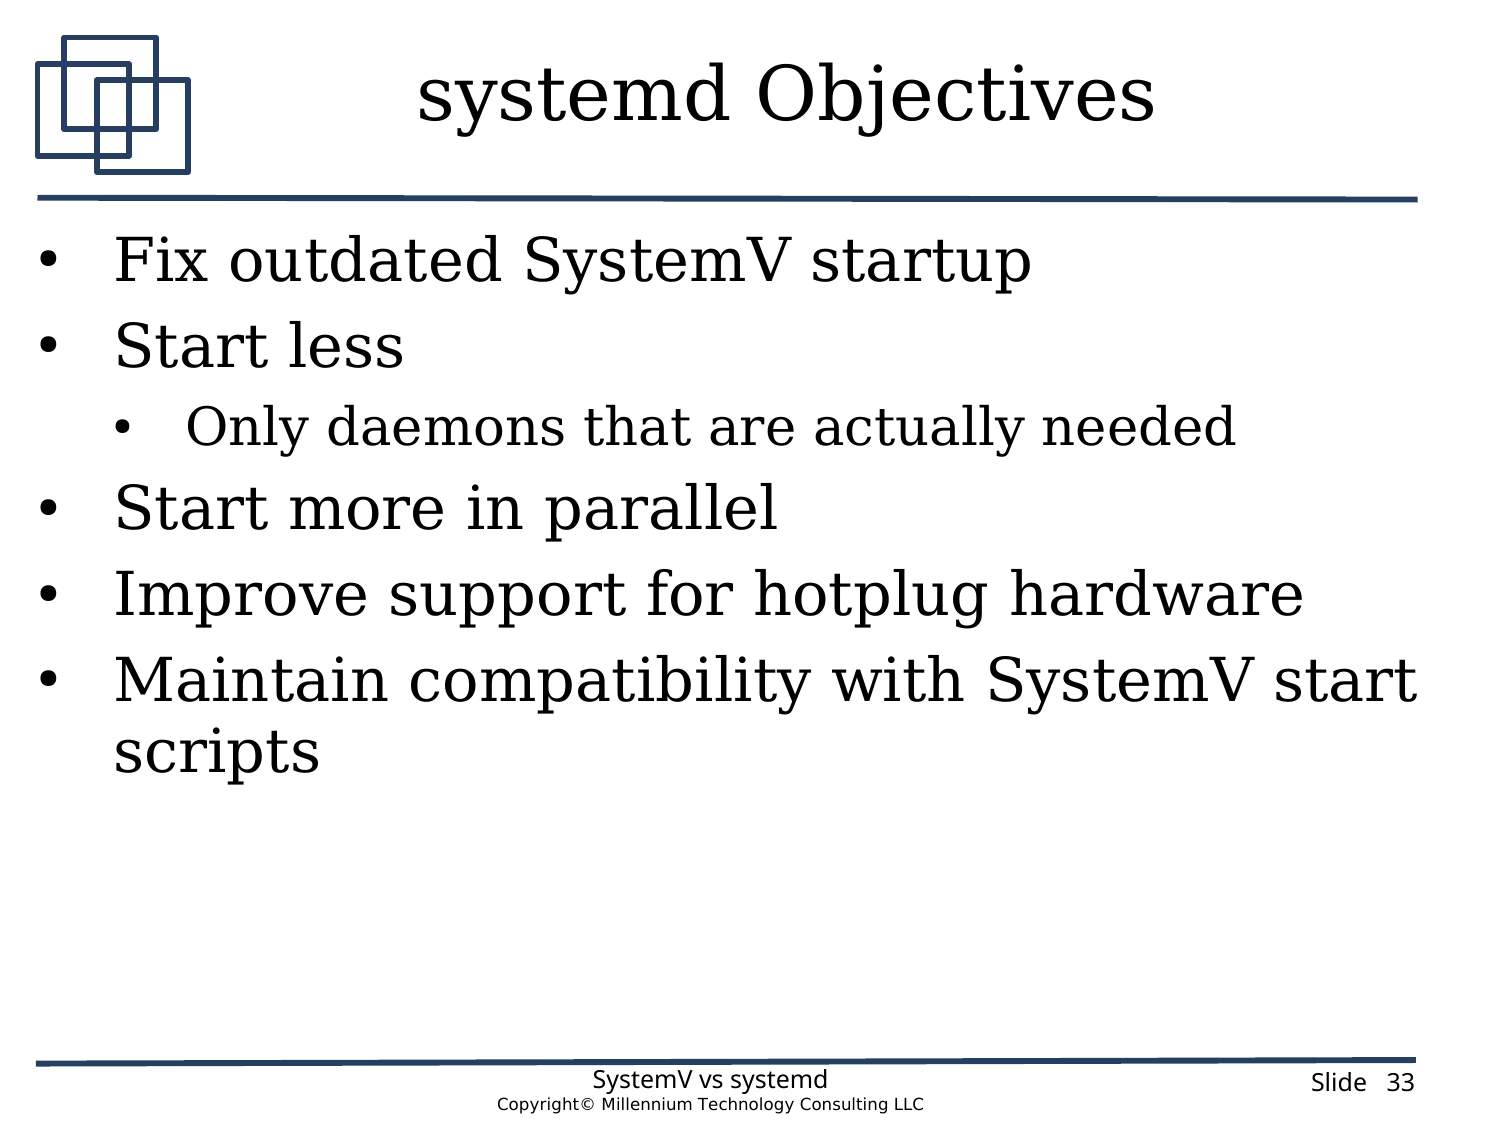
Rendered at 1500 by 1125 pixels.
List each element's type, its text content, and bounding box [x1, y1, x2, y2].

list Fix outdated SystemV startup Start less Only daemons that are actually needed Start more in parallel Improve support for hotplug hardware Maintain compatibility with SystemV start scripts [37, 224, 1425, 1051]
title systemd Objectives [150, 0, 1425, 188]
